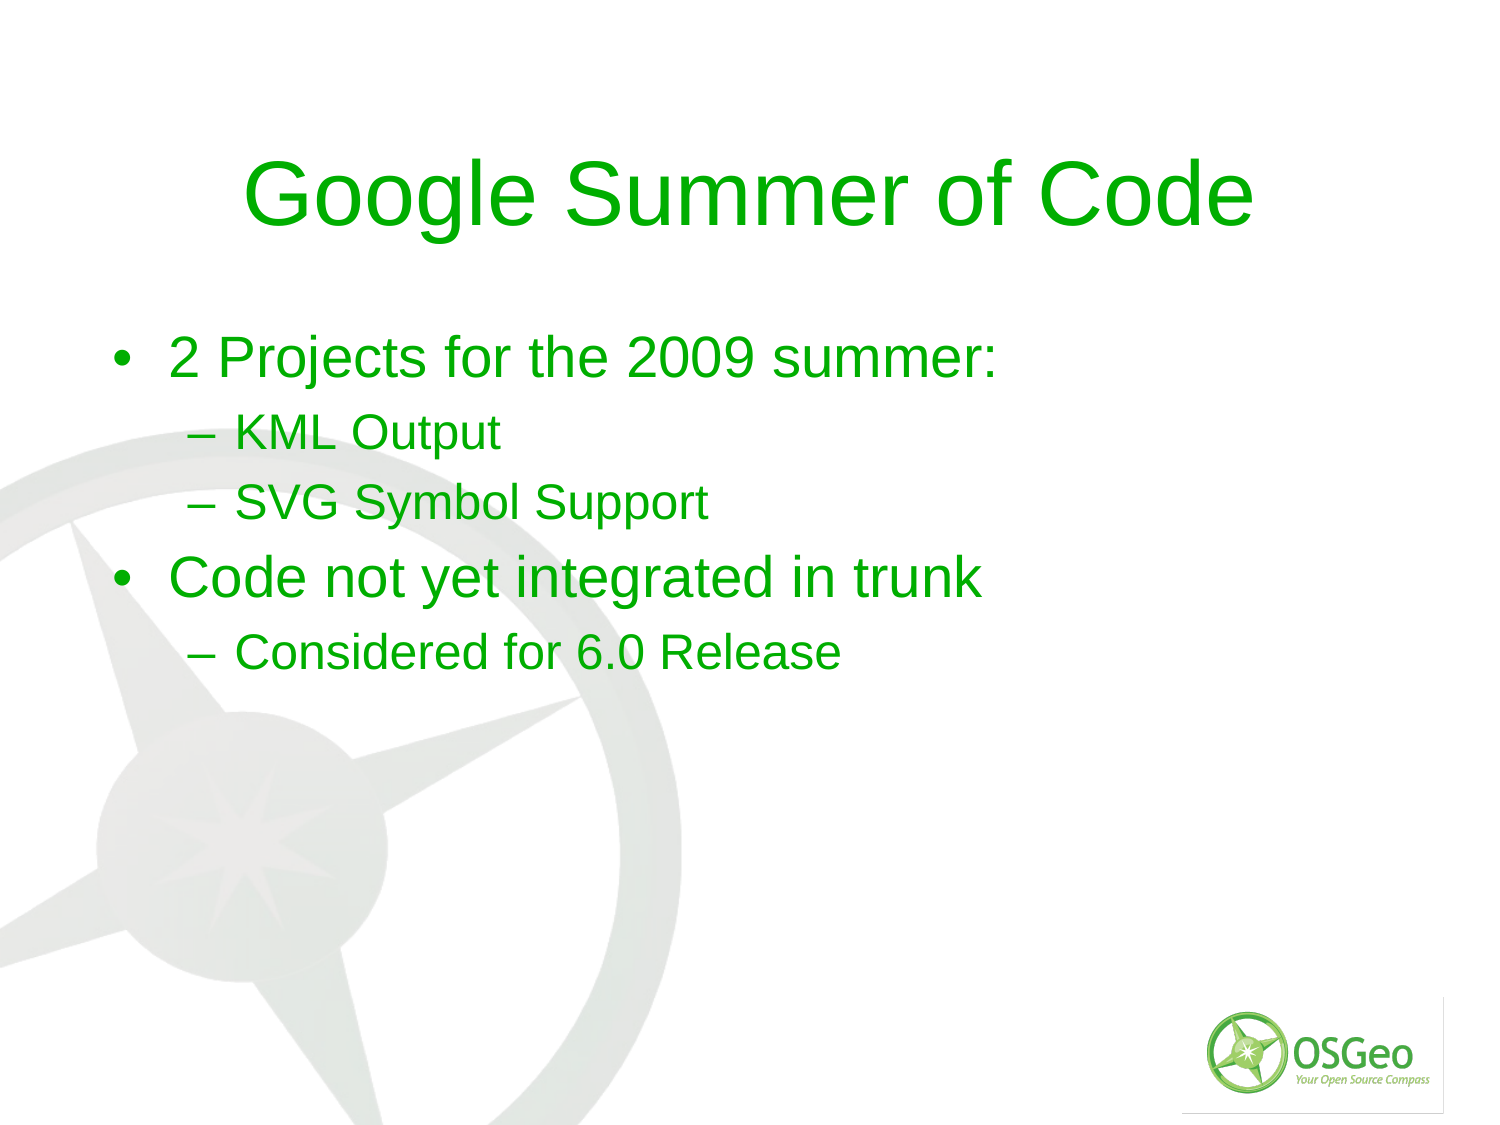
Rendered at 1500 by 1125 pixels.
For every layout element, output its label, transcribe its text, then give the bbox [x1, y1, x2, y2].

list 2 Projects for the 2009 summer: KML Output SVG Symbol Support Code not yet integrated in trunk Considered for 6.0 Release [112, 324, 1388, 986]
picture [1181, 996, 1444, 1114]
picture [0, 413, 739, 1125]
title Google Summer of Code [112, 83, 1388, 305]
